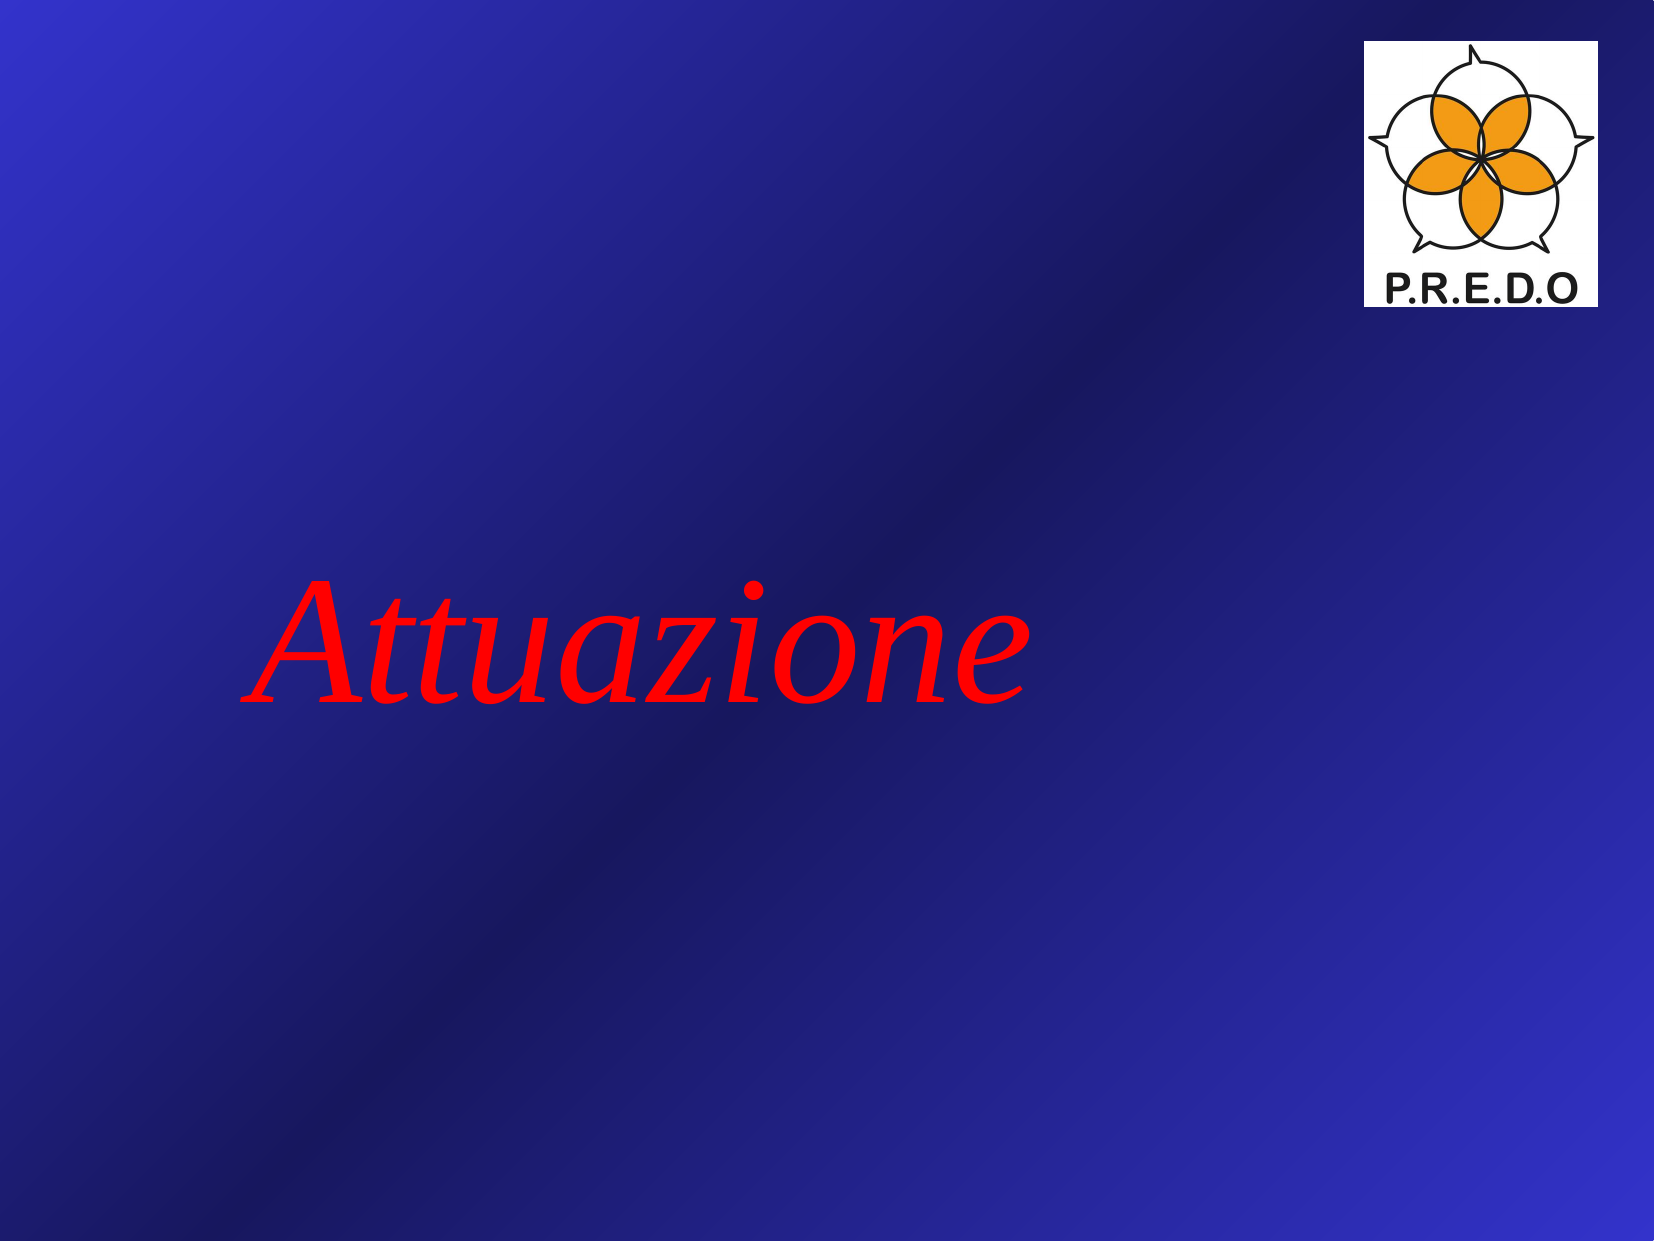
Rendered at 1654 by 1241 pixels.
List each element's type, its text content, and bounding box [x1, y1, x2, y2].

picture [1364, 41, 1598, 307]
text_box Attuazione [235, 531, 1050, 750]
